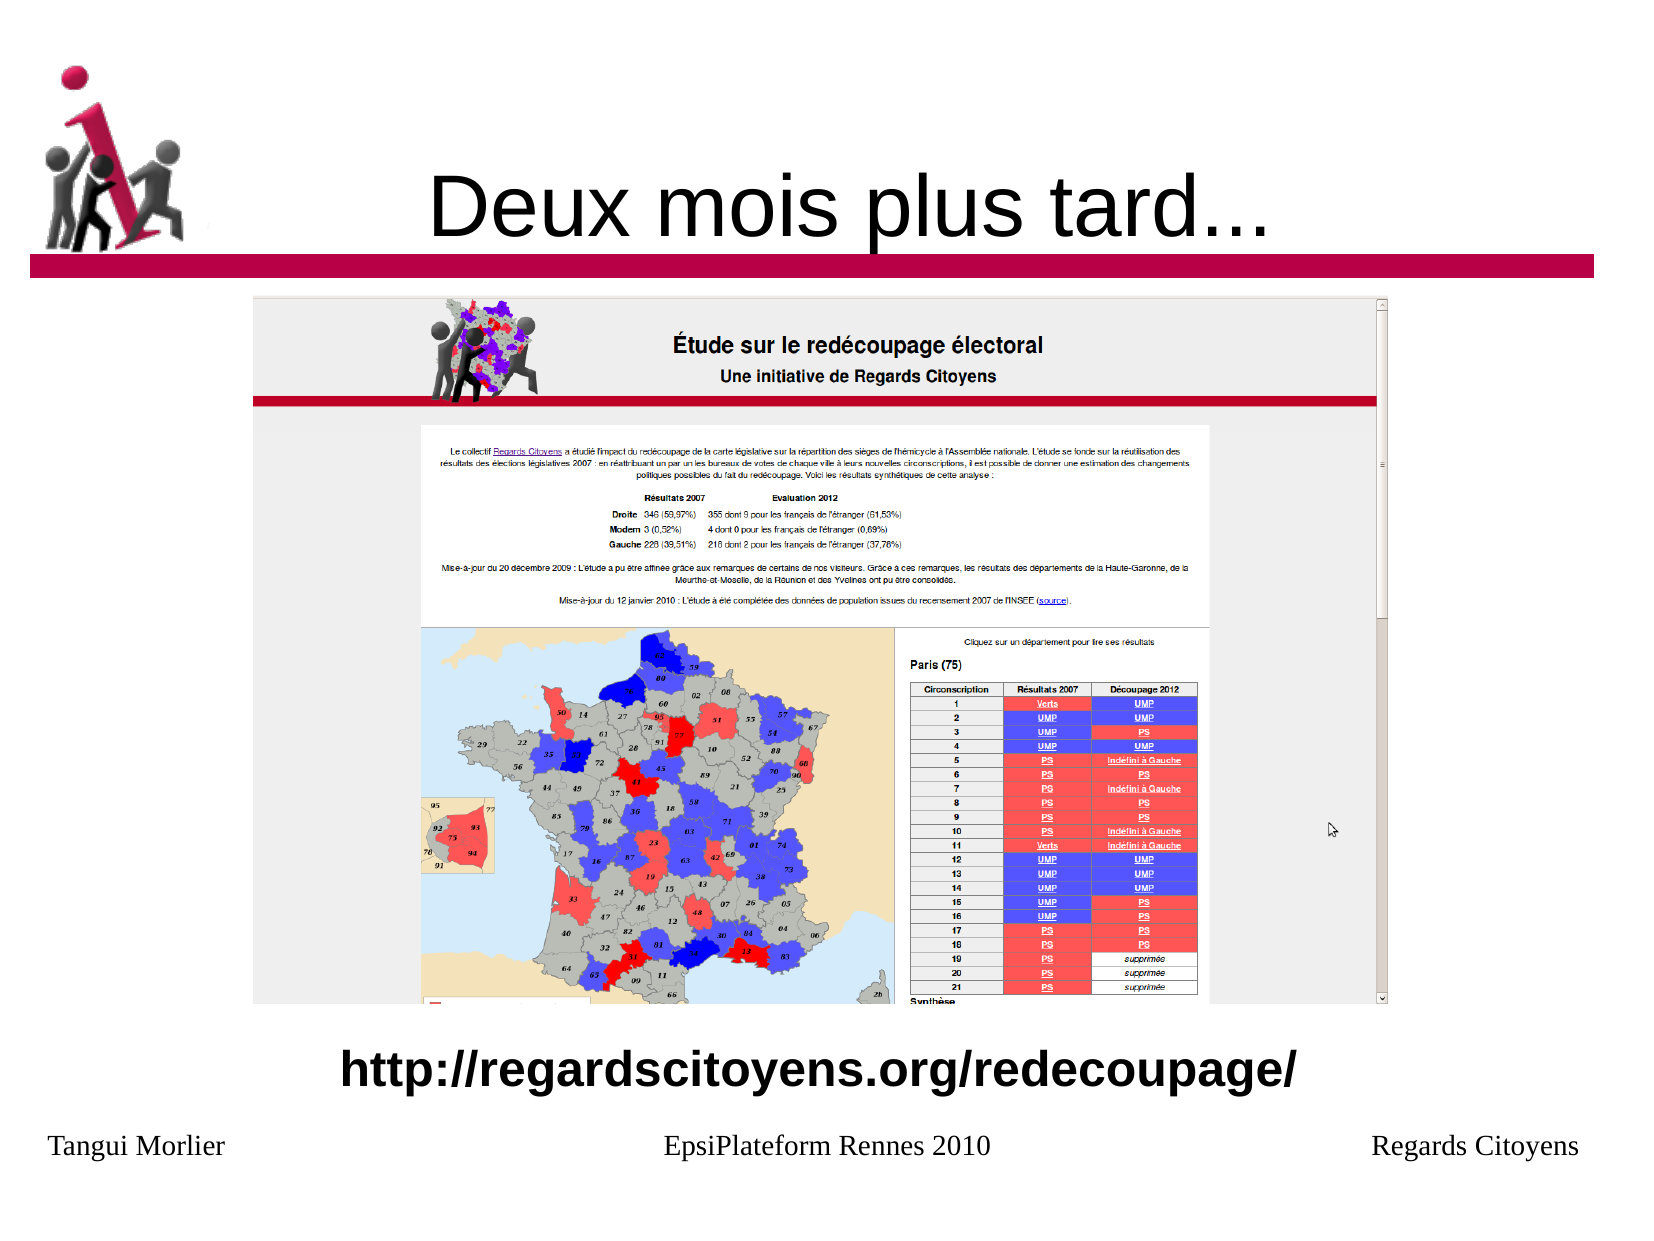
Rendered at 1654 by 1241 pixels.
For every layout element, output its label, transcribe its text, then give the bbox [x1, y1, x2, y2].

text_box http://regardscitoyens.org/redecoupage/ [324, 1033, 1313, 1105]
title Deux mois plus tard... [106, 109, 1595, 303]
picture [253, 295, 1388, 1004]
picture [29, 60, 210, 254]
